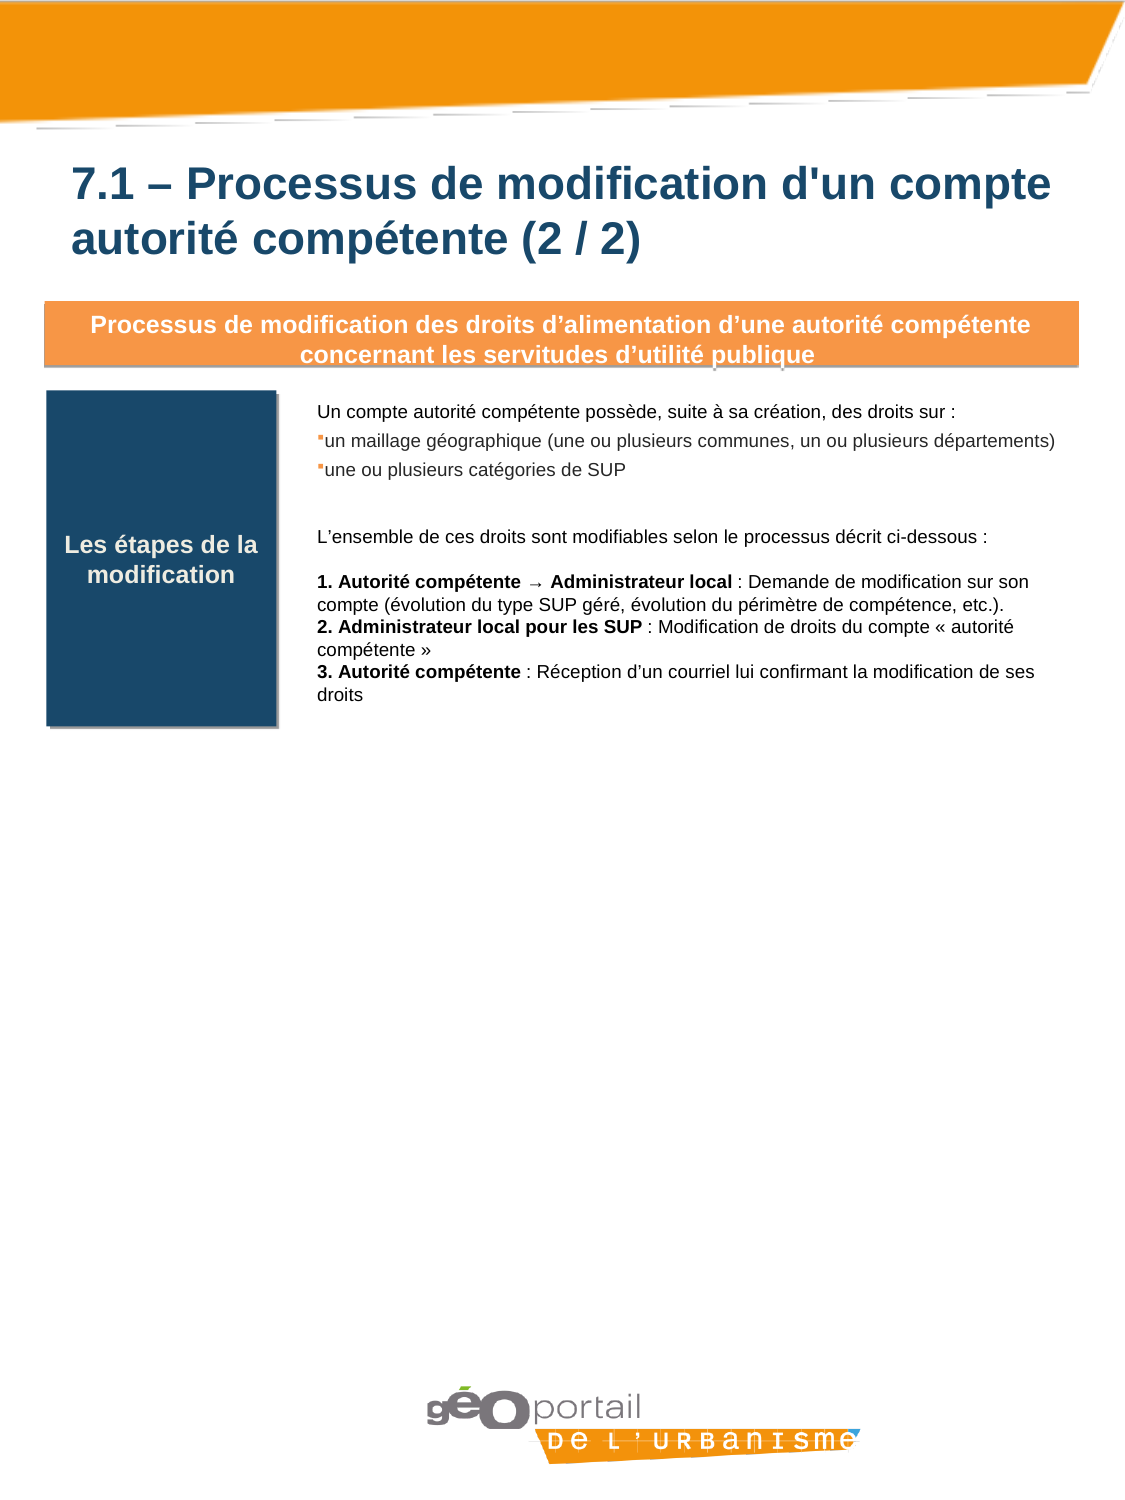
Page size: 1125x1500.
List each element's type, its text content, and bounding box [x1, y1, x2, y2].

text_box Les étapes de la modification [46, 390, 277, 727]
picture [391, 1245, 892, 1500]
text_box Un compte autorité compétente possède, suite à sa création, des droits sur : un maillage géographique (une ou plusieurs communes, un ou plusieurs départements) une ou plusieurs catégories de SUP L’ensemble de ces droits sont modifiables selon le processus décrit ci-dessous : 1. Autorité compétente → Administrateur local : Demande de modification sur son compte (évolution du type SUP géré, évolution du périmètre de compétence, etc.). 2. Administrateur local pour les SUP : Modification de droits du compte « autorité compétente » 3. Autorité compétente : Réception d’un courriel lui confirmant la modification de ses droits [302, 392, 1083, 713]
text_box Processus de modification des droits d’alimentation d’une autorité compétente concernant les servitudes d’utilité publique [44, 301, 1079, 366]
title 7.1 – Processus de modification d'un compte autorité compétente (2 / 2) [56, 129, 1088, 288]
